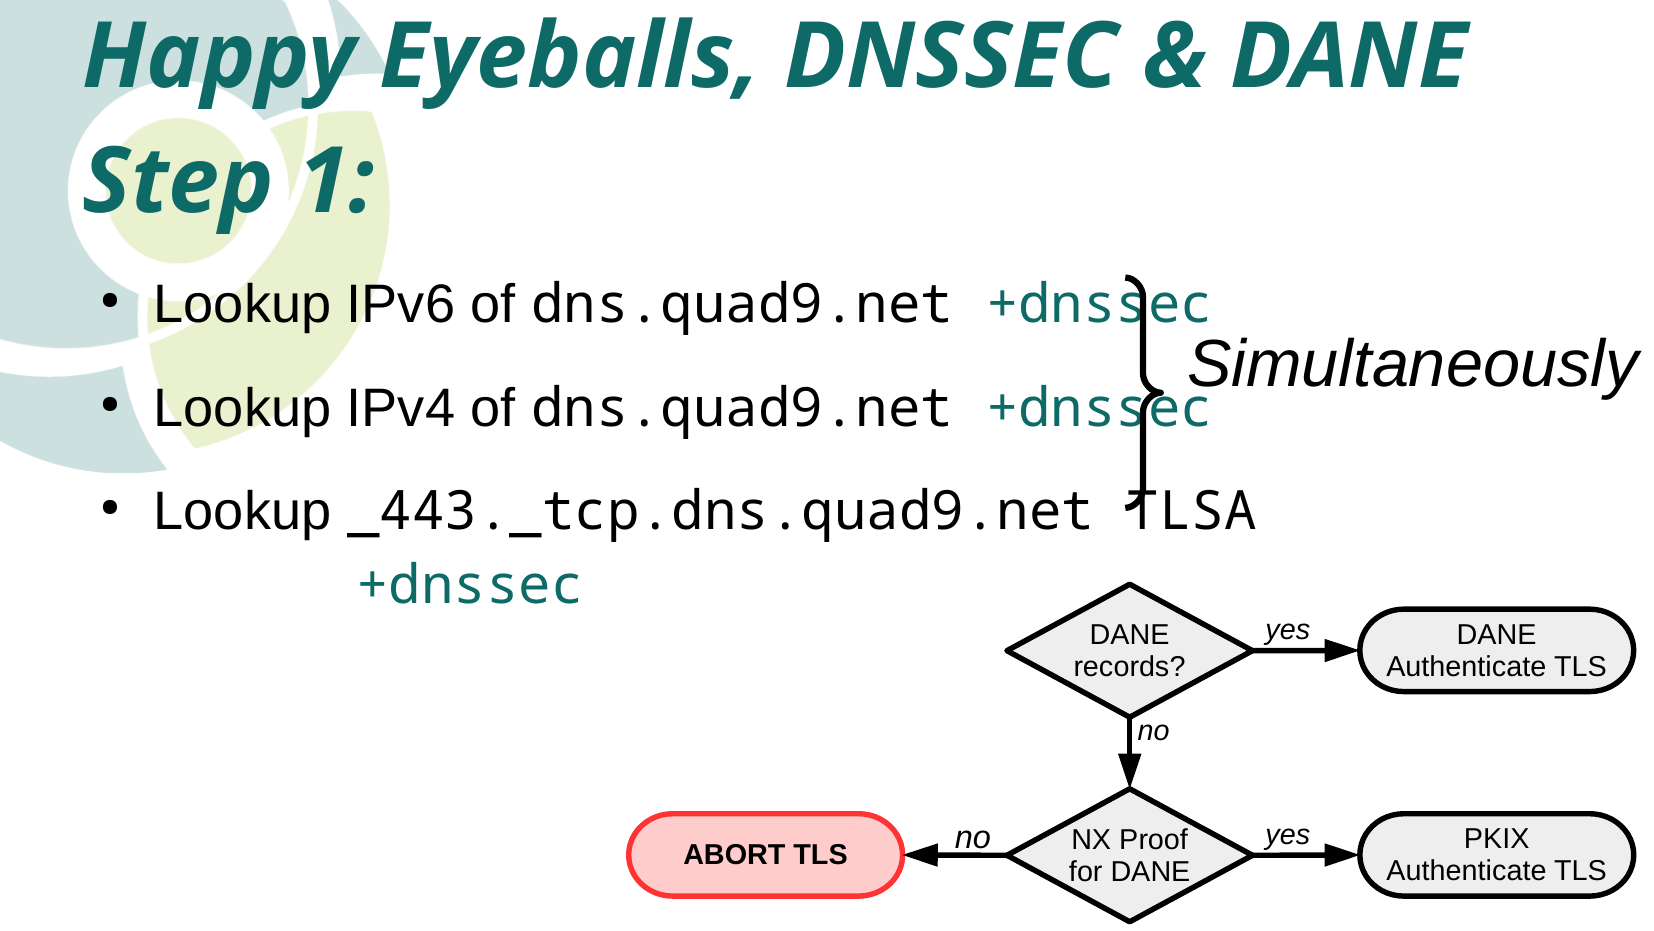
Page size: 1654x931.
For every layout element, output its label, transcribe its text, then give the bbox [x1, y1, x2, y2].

list Lookup IPv6 of dns.quad9.net +dnssec Lookup IPv4 of dns.quad9.net +dnssec Lookup _443._tcp.dns.quad9.net TLSA +dnssec [82, 264, 1571, 674]
picture [625, 581, 1637, 925]
title Happy Eyeballs, DNSSEC & DANE Step 1: [82, 8, 1571, 221]
text_box Simultaneously [1172, 318, 1654, 409]
